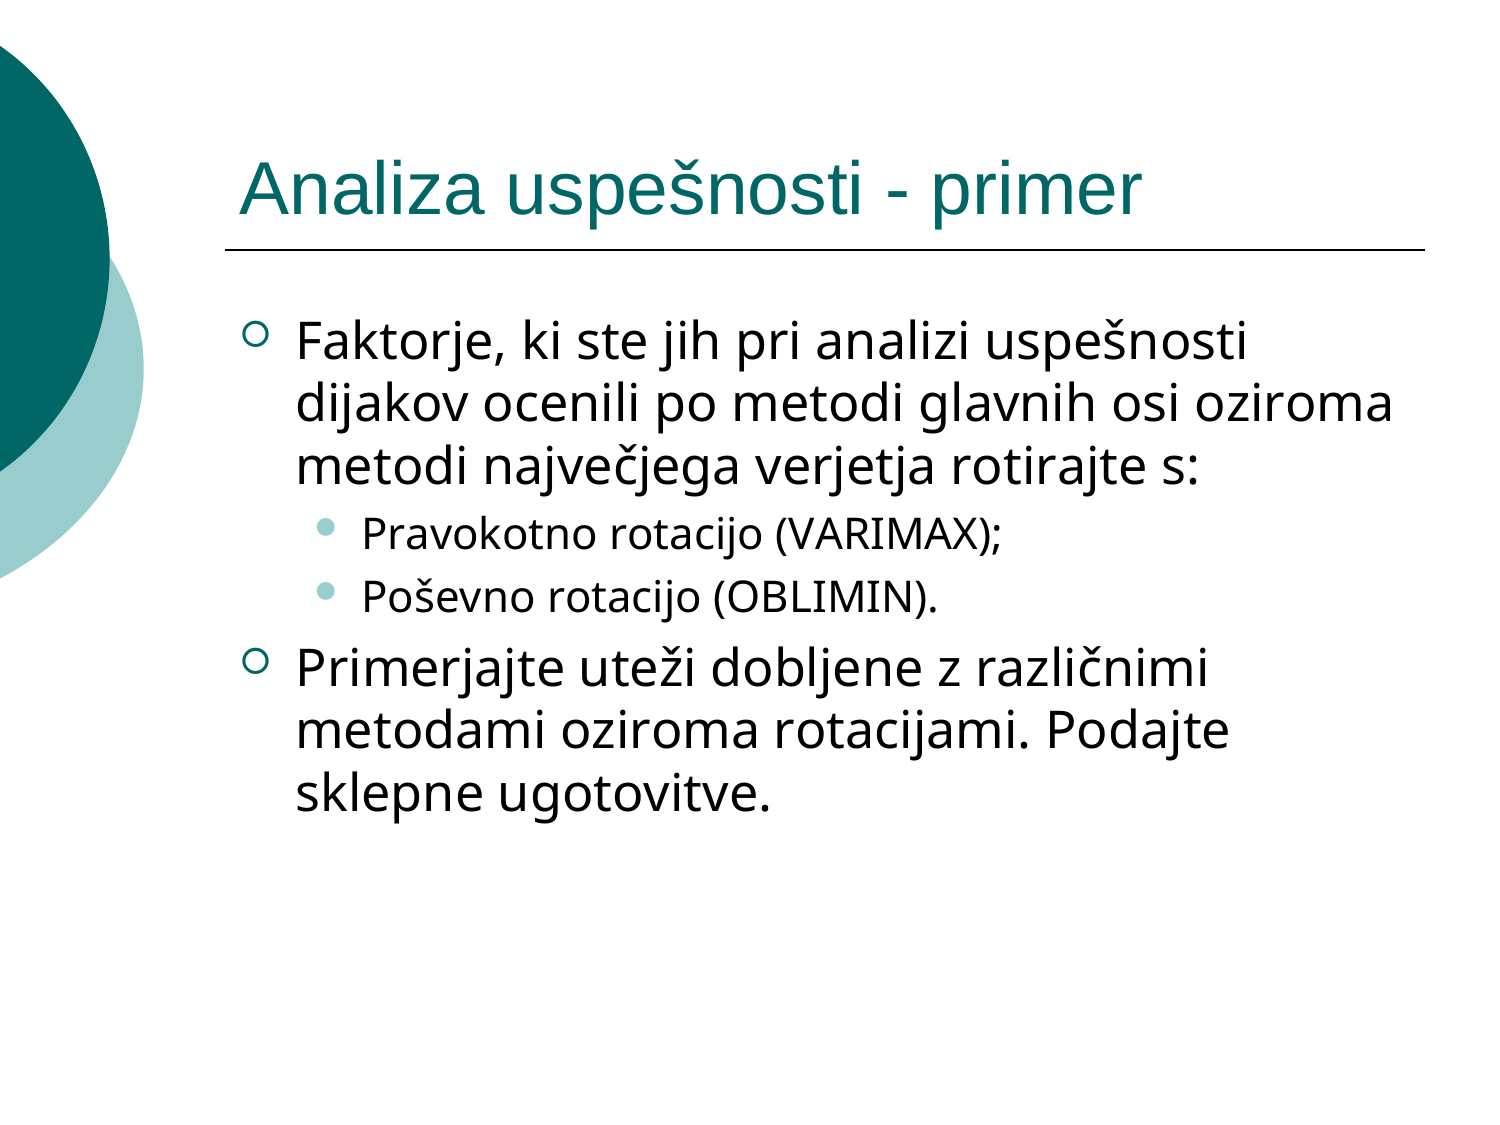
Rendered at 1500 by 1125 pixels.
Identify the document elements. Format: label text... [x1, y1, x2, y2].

list Faktorje, ki ste jih pri analizi uspešnosti dijakov ocenili po metodi glavnih osi oziroma metodi največjega verjetja rotirajte s: Pravokotno rotacijo (VARIMAX); Poševno rotacijo (OBLIMIN). Primerjajte uteži dobljene z različnimi metodami oziroma rotacijami. Podajte sklepne ugotovitve. [224, 299, 1425, 975]
title Analiza uspešnosti - primer [224, 49, 1425, 237]
